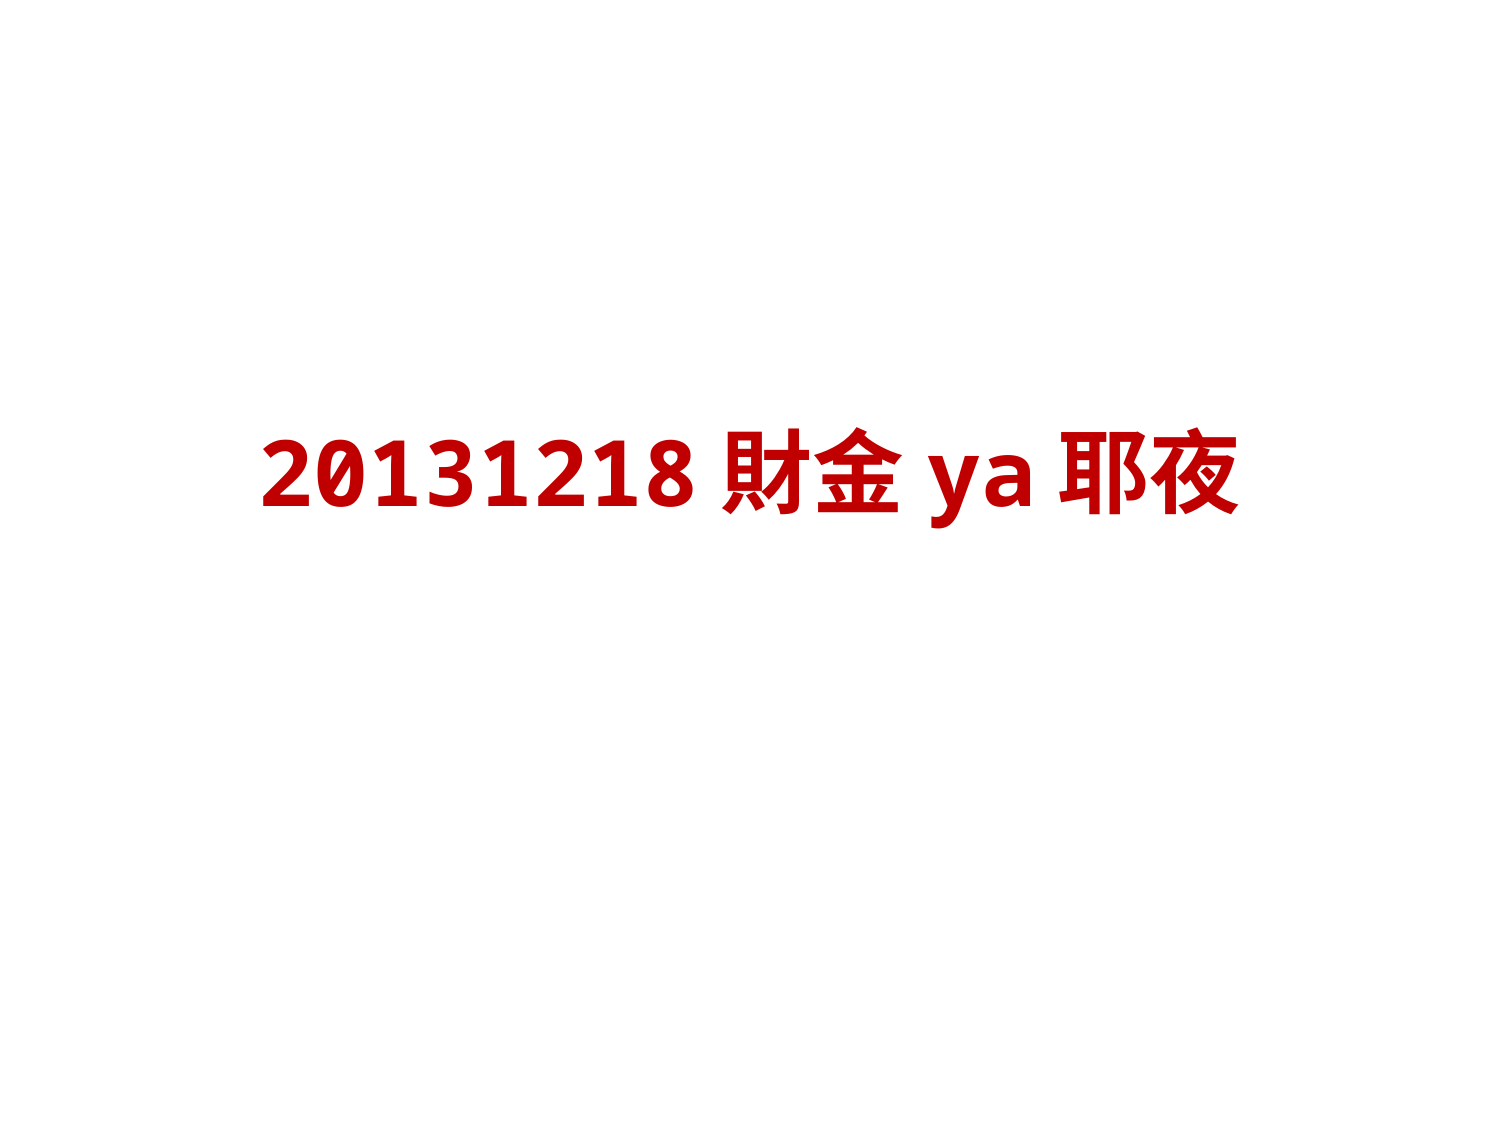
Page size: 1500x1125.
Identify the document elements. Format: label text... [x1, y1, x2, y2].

title 20131218財金ya耶夜 [112, 349, 1388, 591]
